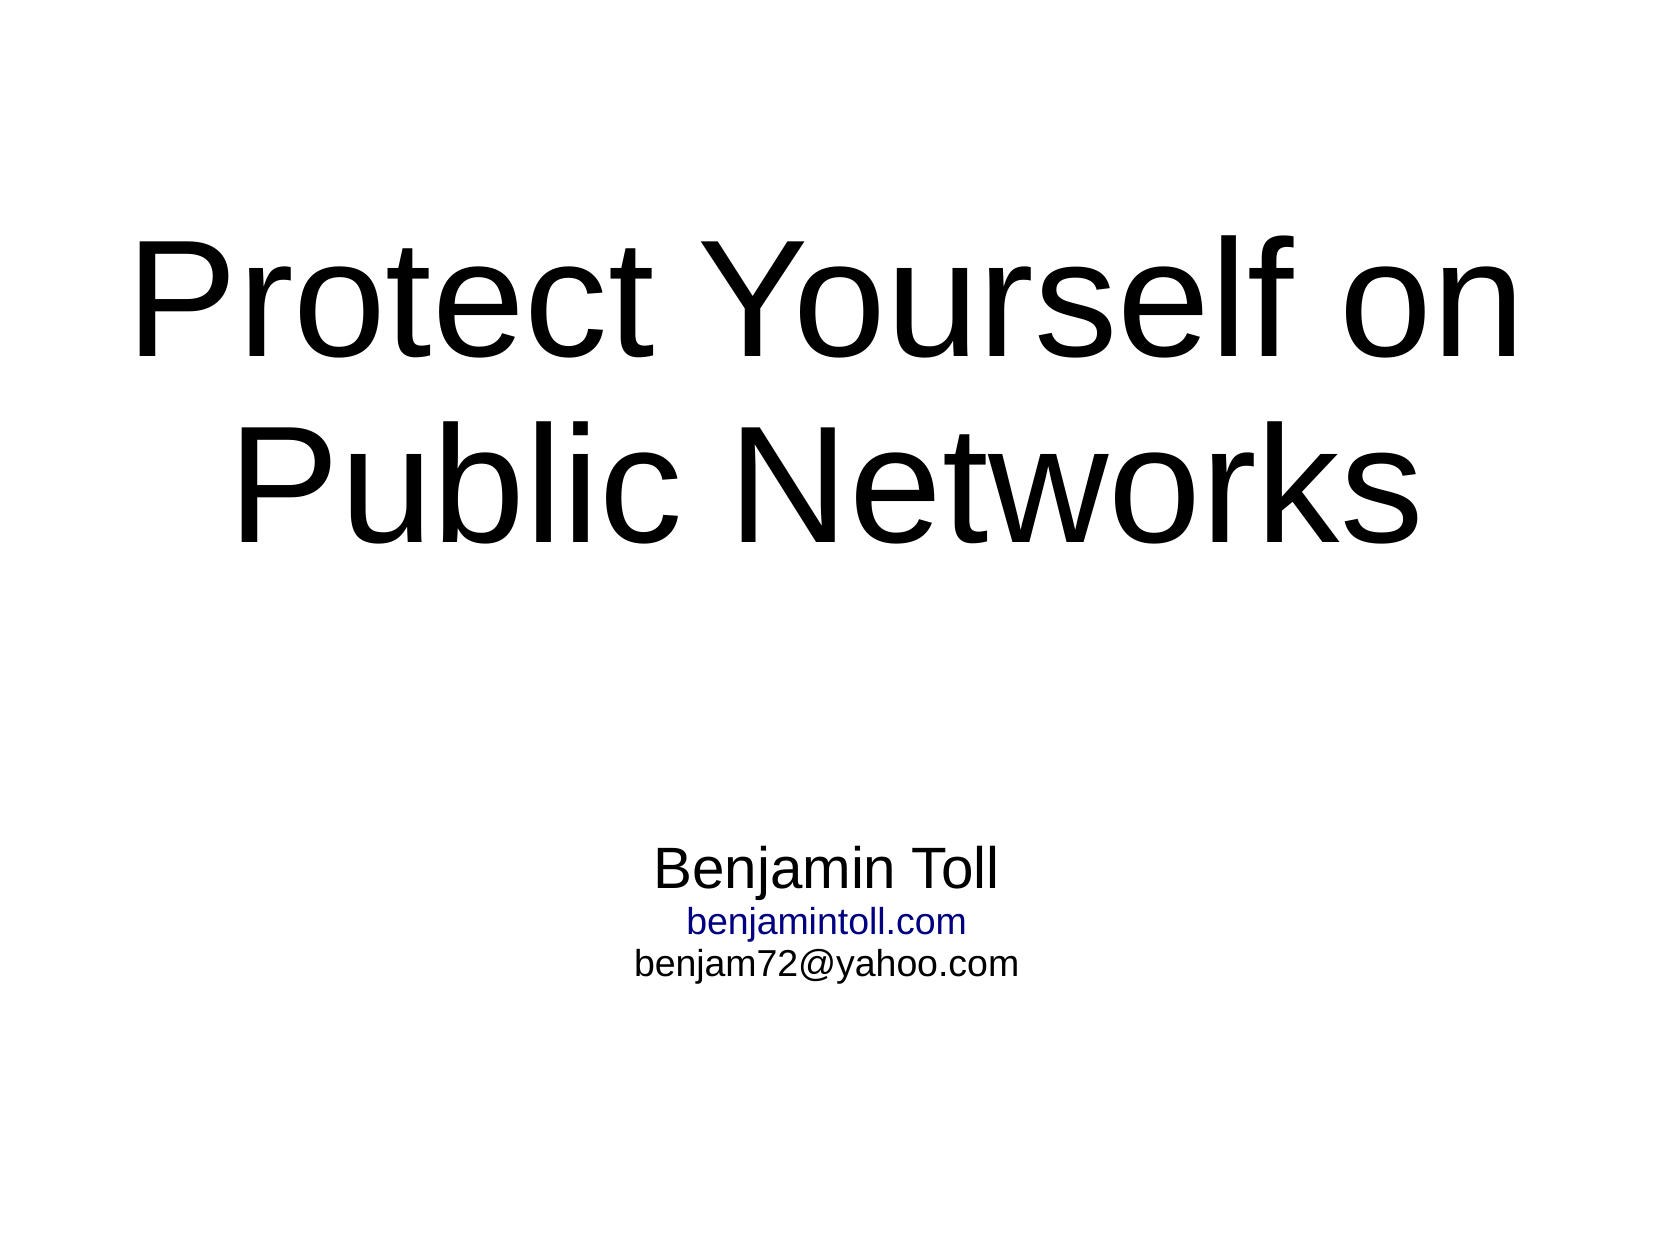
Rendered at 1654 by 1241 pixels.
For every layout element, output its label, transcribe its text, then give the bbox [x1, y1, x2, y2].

title Protect Yourself on Public Networks [82, 205, 1571, 290]
subtitle Benjamin Toll benjamintoll.com benjam72@yahoo.com [82, 290, 1571, 1010]
